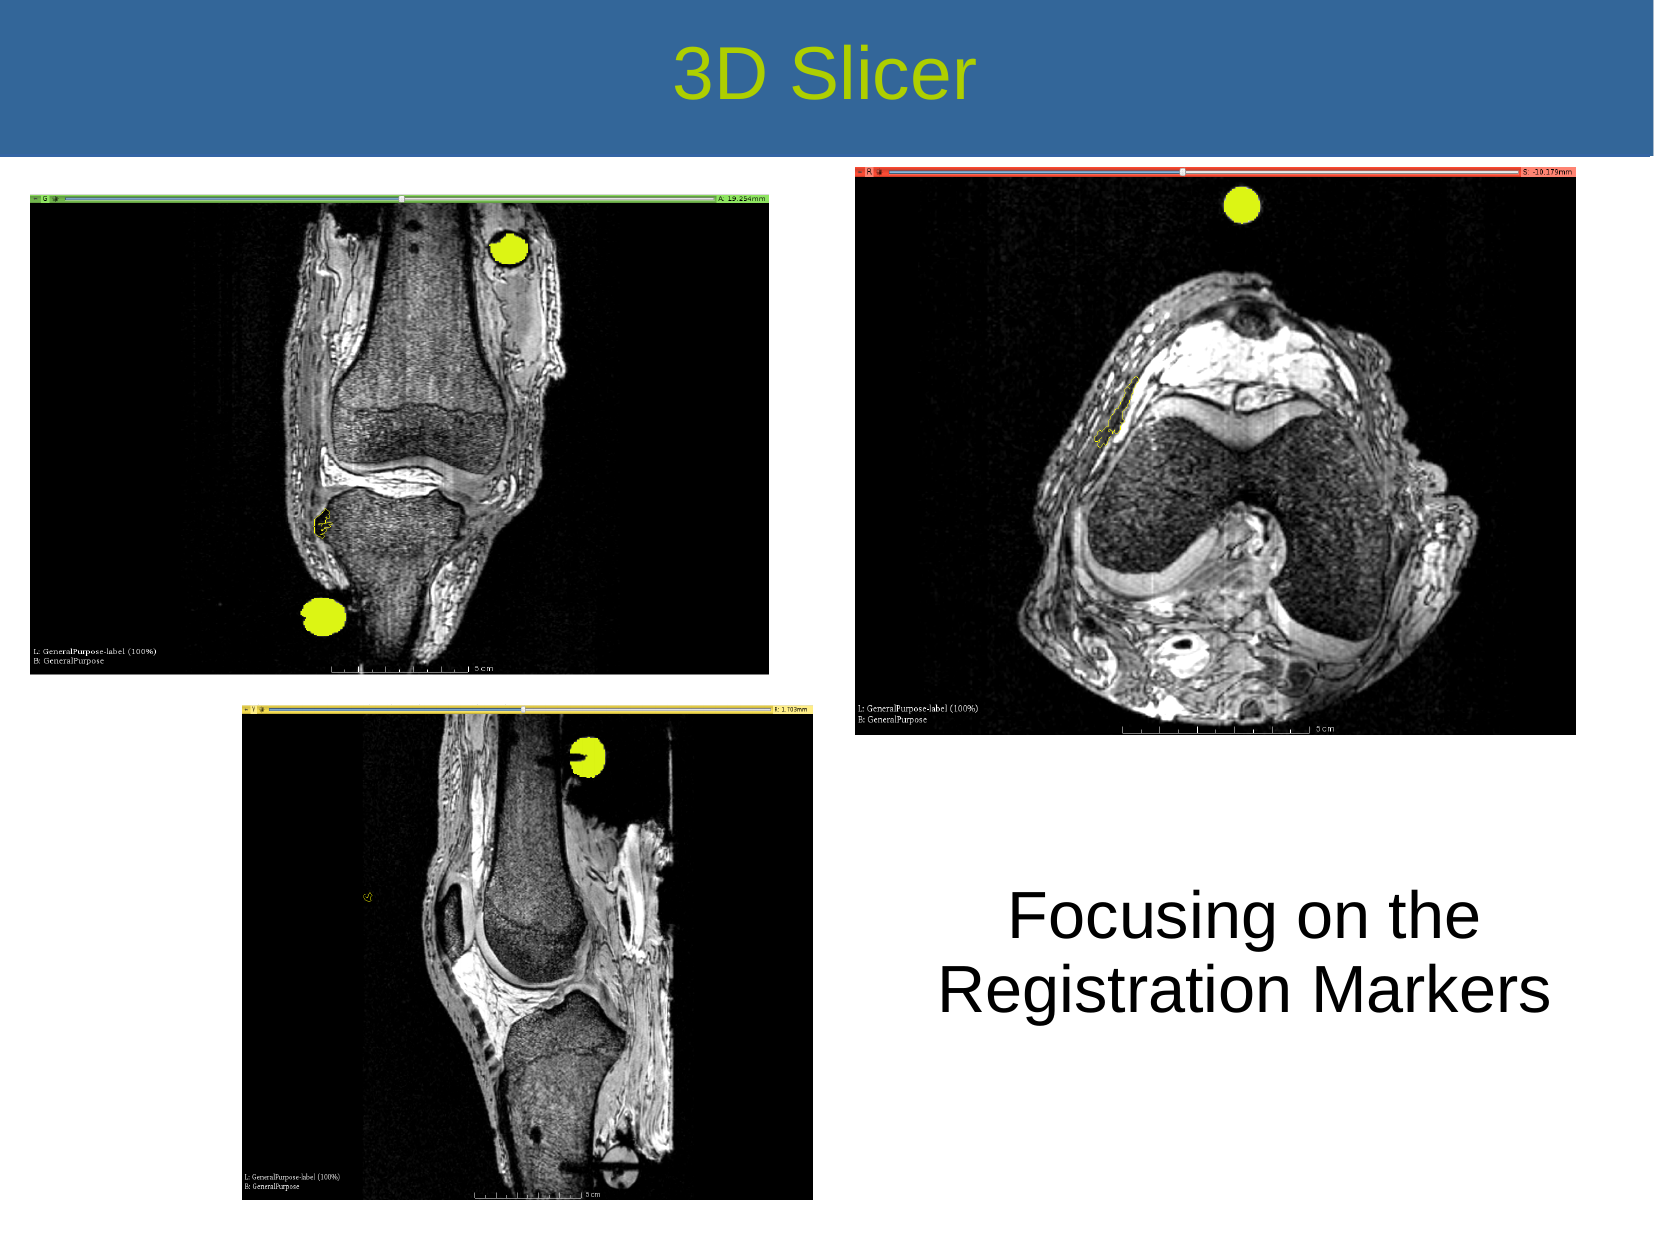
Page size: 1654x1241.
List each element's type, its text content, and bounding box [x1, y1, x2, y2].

picture [855, 167, 1576, 736]
text_box 3D Slicer [0, 24, 1651, 123]
picture [242, 704, 813, 1201]
text_box [0, 0, 1654, 156]
text_box Focusing on the Registration Markers [915, 780, 1576, 1126]
picture [30, 194, 769, 676]
